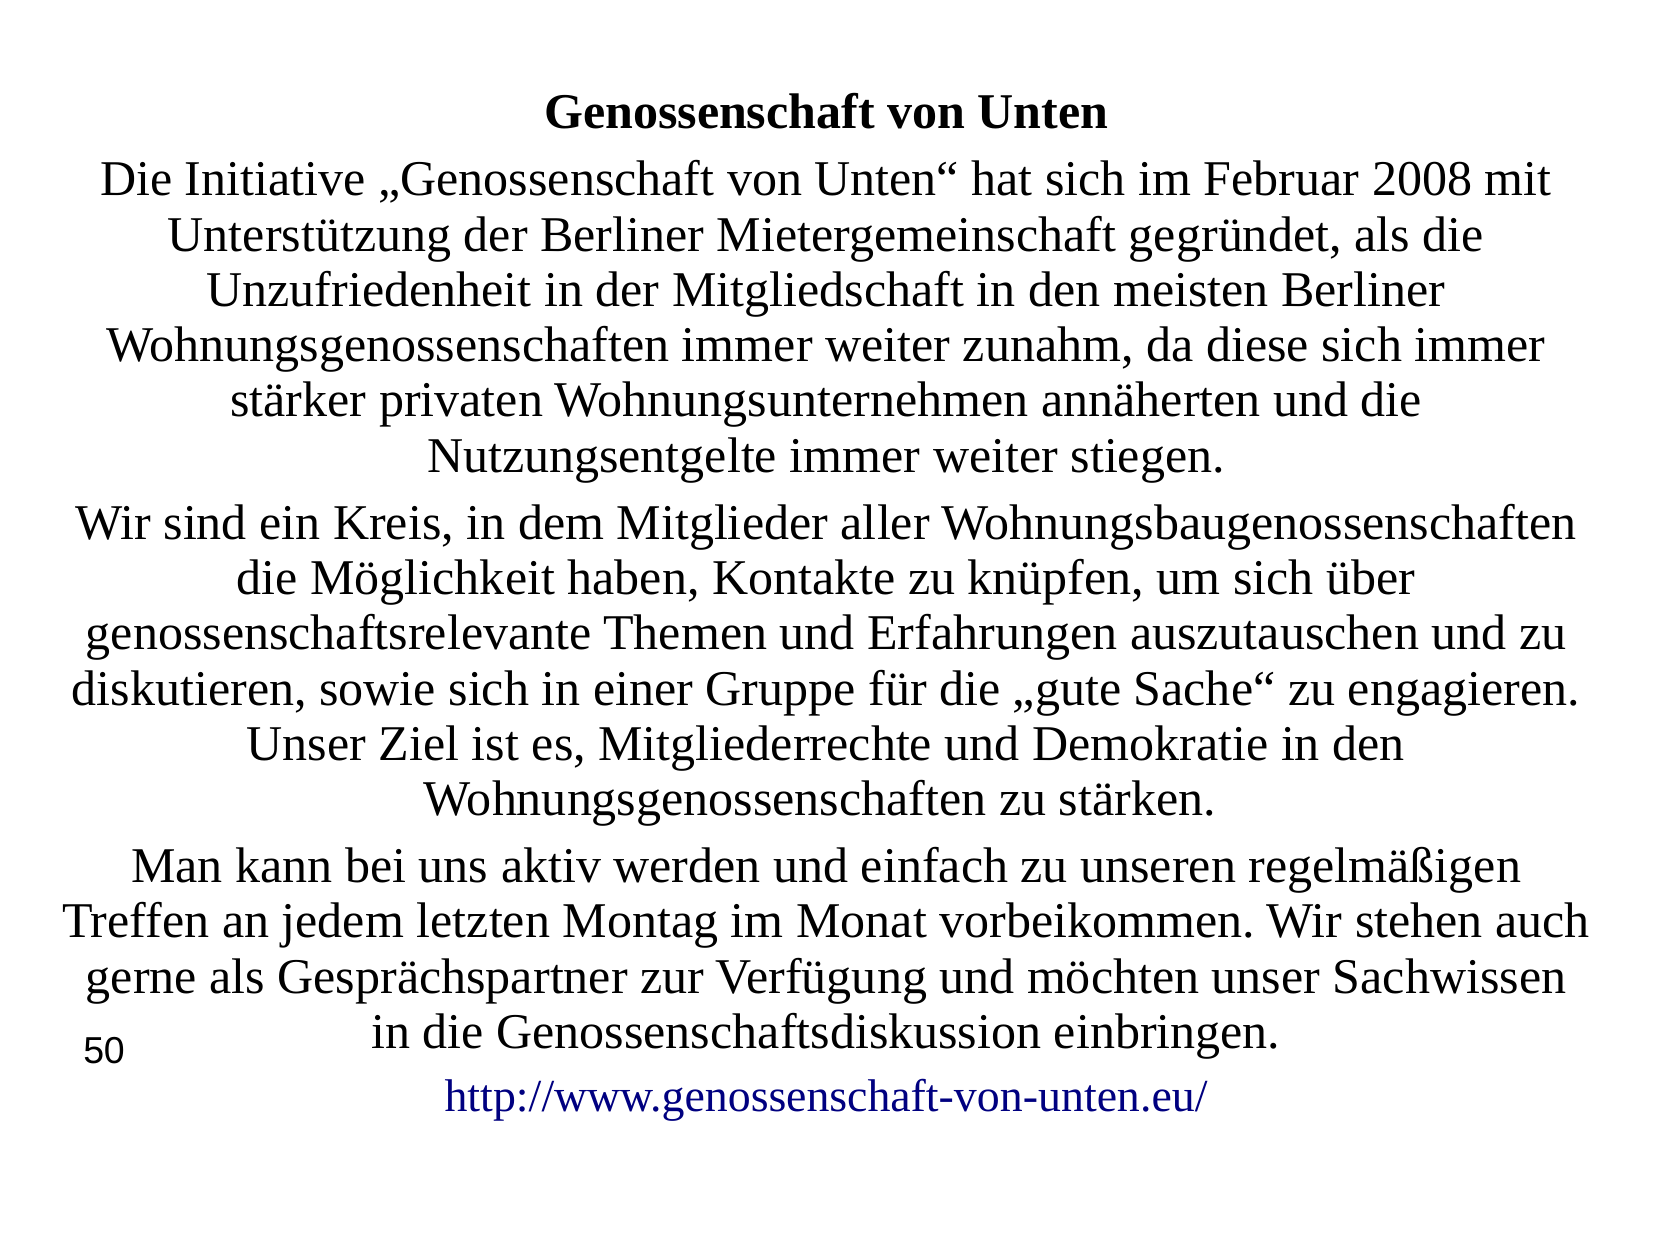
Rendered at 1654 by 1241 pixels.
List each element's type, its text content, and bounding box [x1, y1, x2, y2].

text_box <Nummer> [68, 1022, 286, 1093]
text_box Genossenschaft von Unten Die Initiative „Genossenschaft von Unten“ hat sich im Februar 2008 mit Unterstützung der Berliner Mietergemeinschaft gegründet, als die Unzufriedenheit in der Mitgliedschaft in den meisten Berliner Wohnungsgenossenschaften immer weiter zunahm, da diese sich immer stärker privaten Wohnungsunternehmen annäherten und die Nutzungsentgelte immer weiter stiegen. Wir sind ein Kreis, in dem Mitglieder aller Wohnungsbaugenossenschaften die Möglichkeit haben, Kontakte zu knüpfen, um sich über genossenschaftsrelevante Themen und Erfahrungen auszutauschen und zu diskutieren, sowie sich in einer Gruppe für die „gute Sache“ zu engagieren. Unser Ziel ist es, Mitgliederrechte und Demokratie in den Wohnungsgenossenschaften zu stärken. Man kann bei uns aktiv werden und einfach zu unseren regelmäßigen Treffen an jedem letzten Montag im Monat vorbeikommen. Wir stehen auch gerne als Gesprächspartner zur Verfügung und möchten unser Sachwissen in die Genossenschaftsdiskussion einbringen. http://www.genossenschaft-von-unten.eu/ [47, 76, 1607, 1130]
